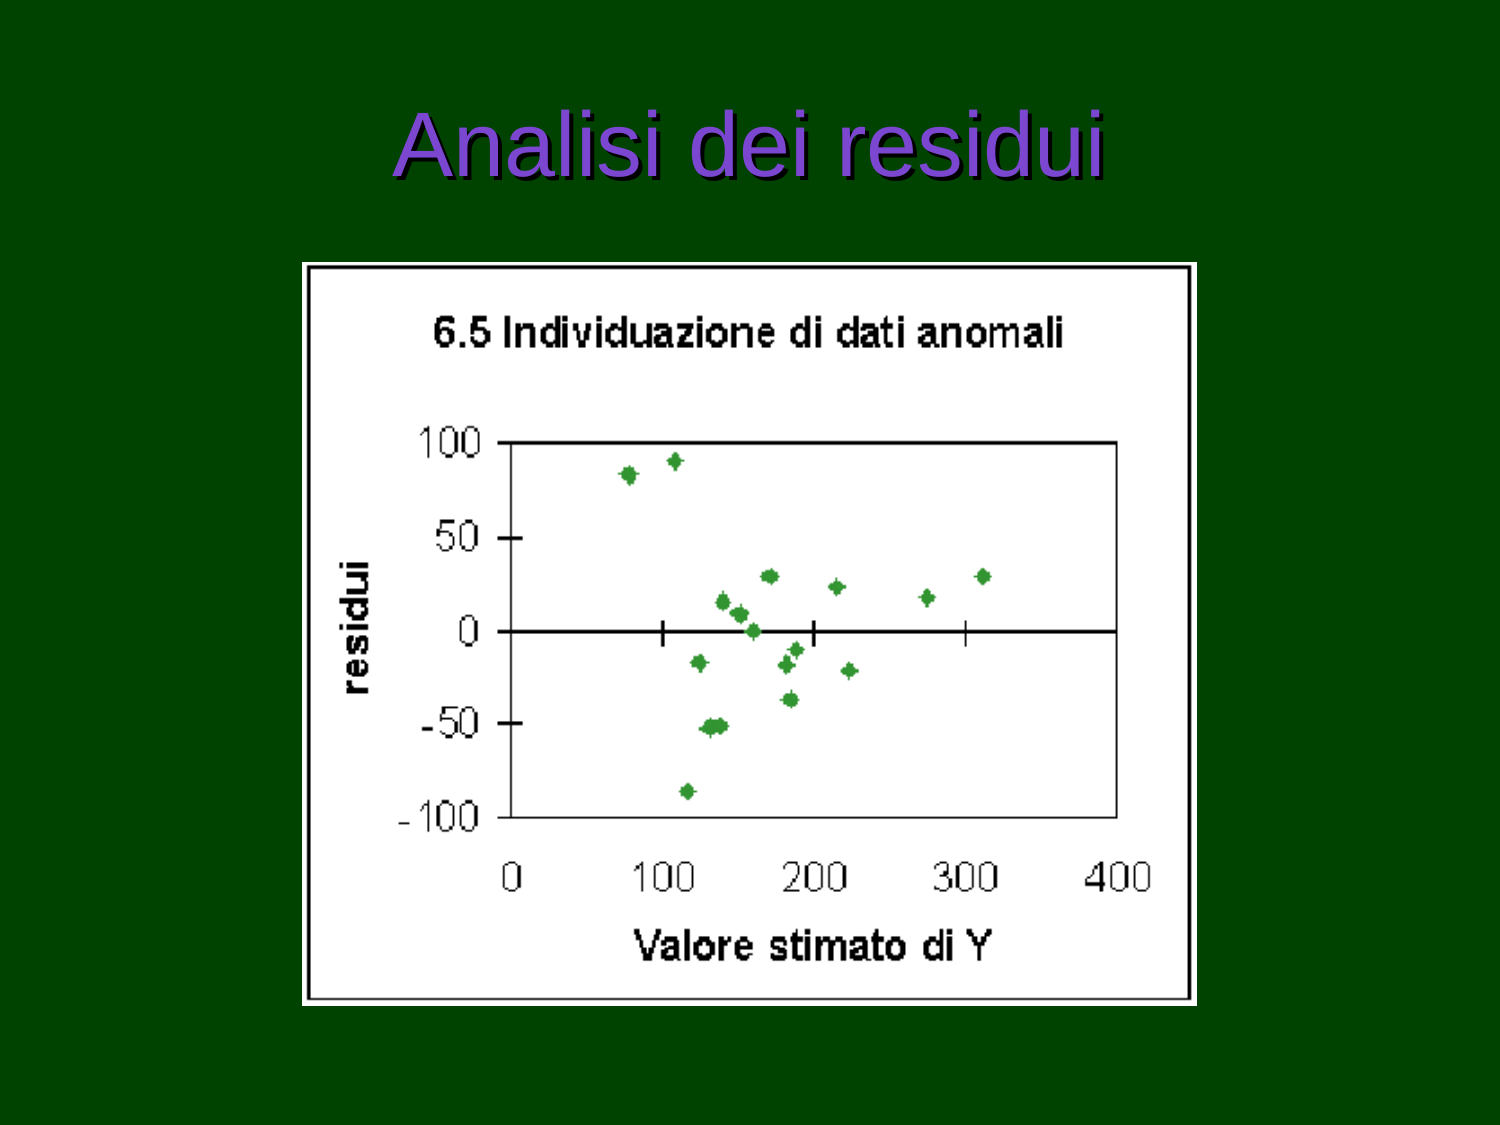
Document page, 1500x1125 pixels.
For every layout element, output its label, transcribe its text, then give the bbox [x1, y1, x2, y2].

title Analisi dei residui [75, 45, 1426, 234]
picture [302, 262, 1197, 1006]
